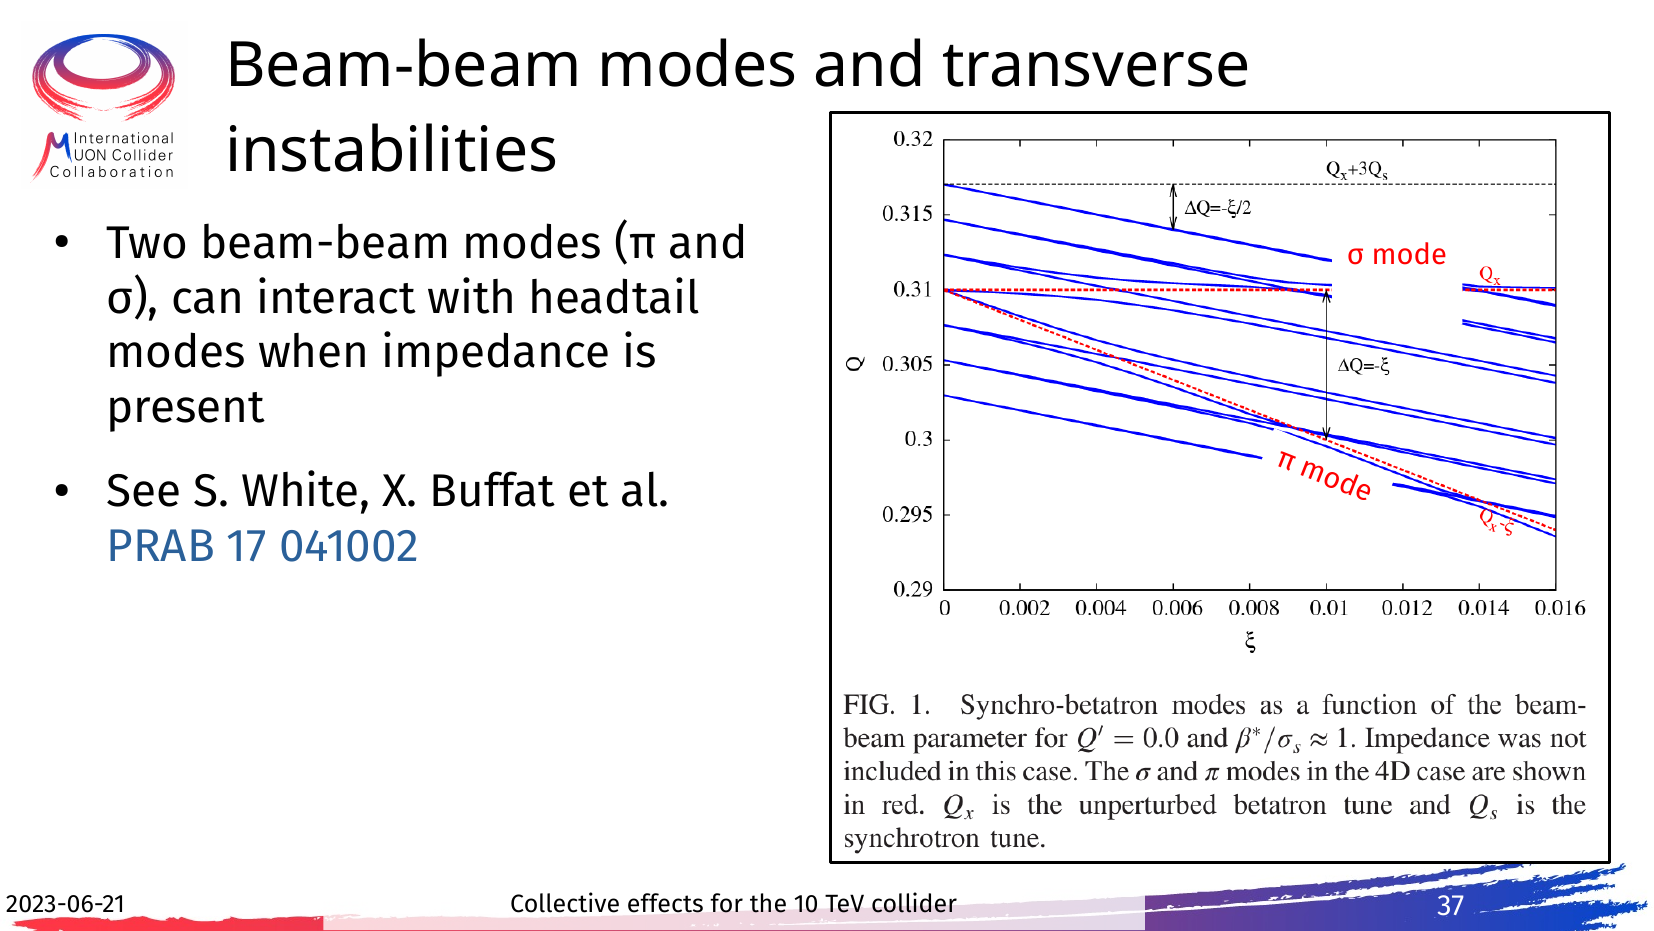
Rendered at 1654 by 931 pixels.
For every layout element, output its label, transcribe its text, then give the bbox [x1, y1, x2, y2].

picture [832, 114, 1609, 862]
text_box π mode [1255, 428, 1396, 523]
picture [21, 21, 188, 189]
picture [0, 848, 1654, 931]
list Two beam-beam modes (π and σ), can interact with headtail modes when impedance is present See S. White, X. Buffat et al. PRAB 17 041002 [35, 215, 759, 880]
title Beam-beam modes and transverse instabilities [225, 19, 1571, 181]
text_box σ mode [1332, 230, 1463, 281]
